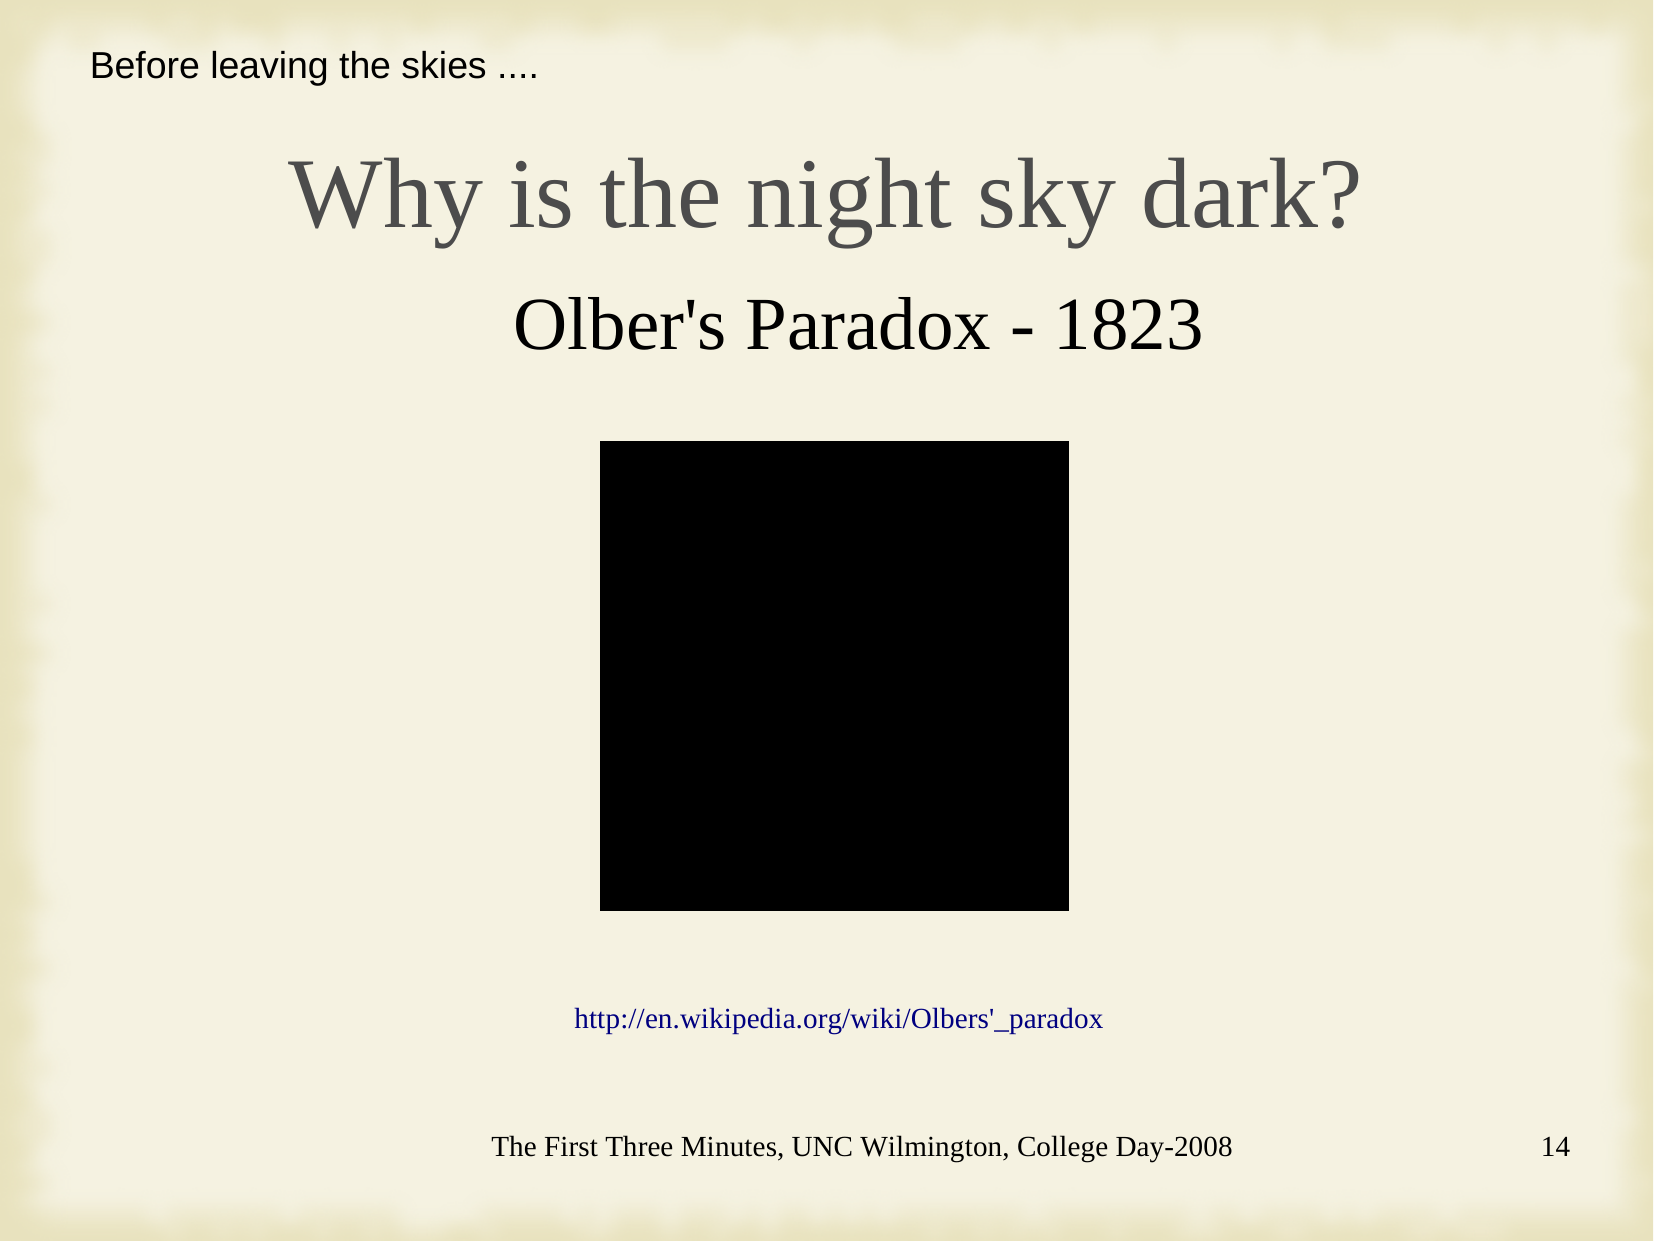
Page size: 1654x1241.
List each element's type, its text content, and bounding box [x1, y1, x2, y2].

text_box Olber's Paradox - 1823 [499, 275, 1250, 373]
picture [0, 0, 1654, 1241]
text_box Before leaving the skies .... [75, 37, 565, 95]
title Why is the night sky dark? [82, 98, 1571, 291]
text_box http://en.wikipedia.org/wiki/Olbers'_paradox [559, 995, 1201, 1053]
